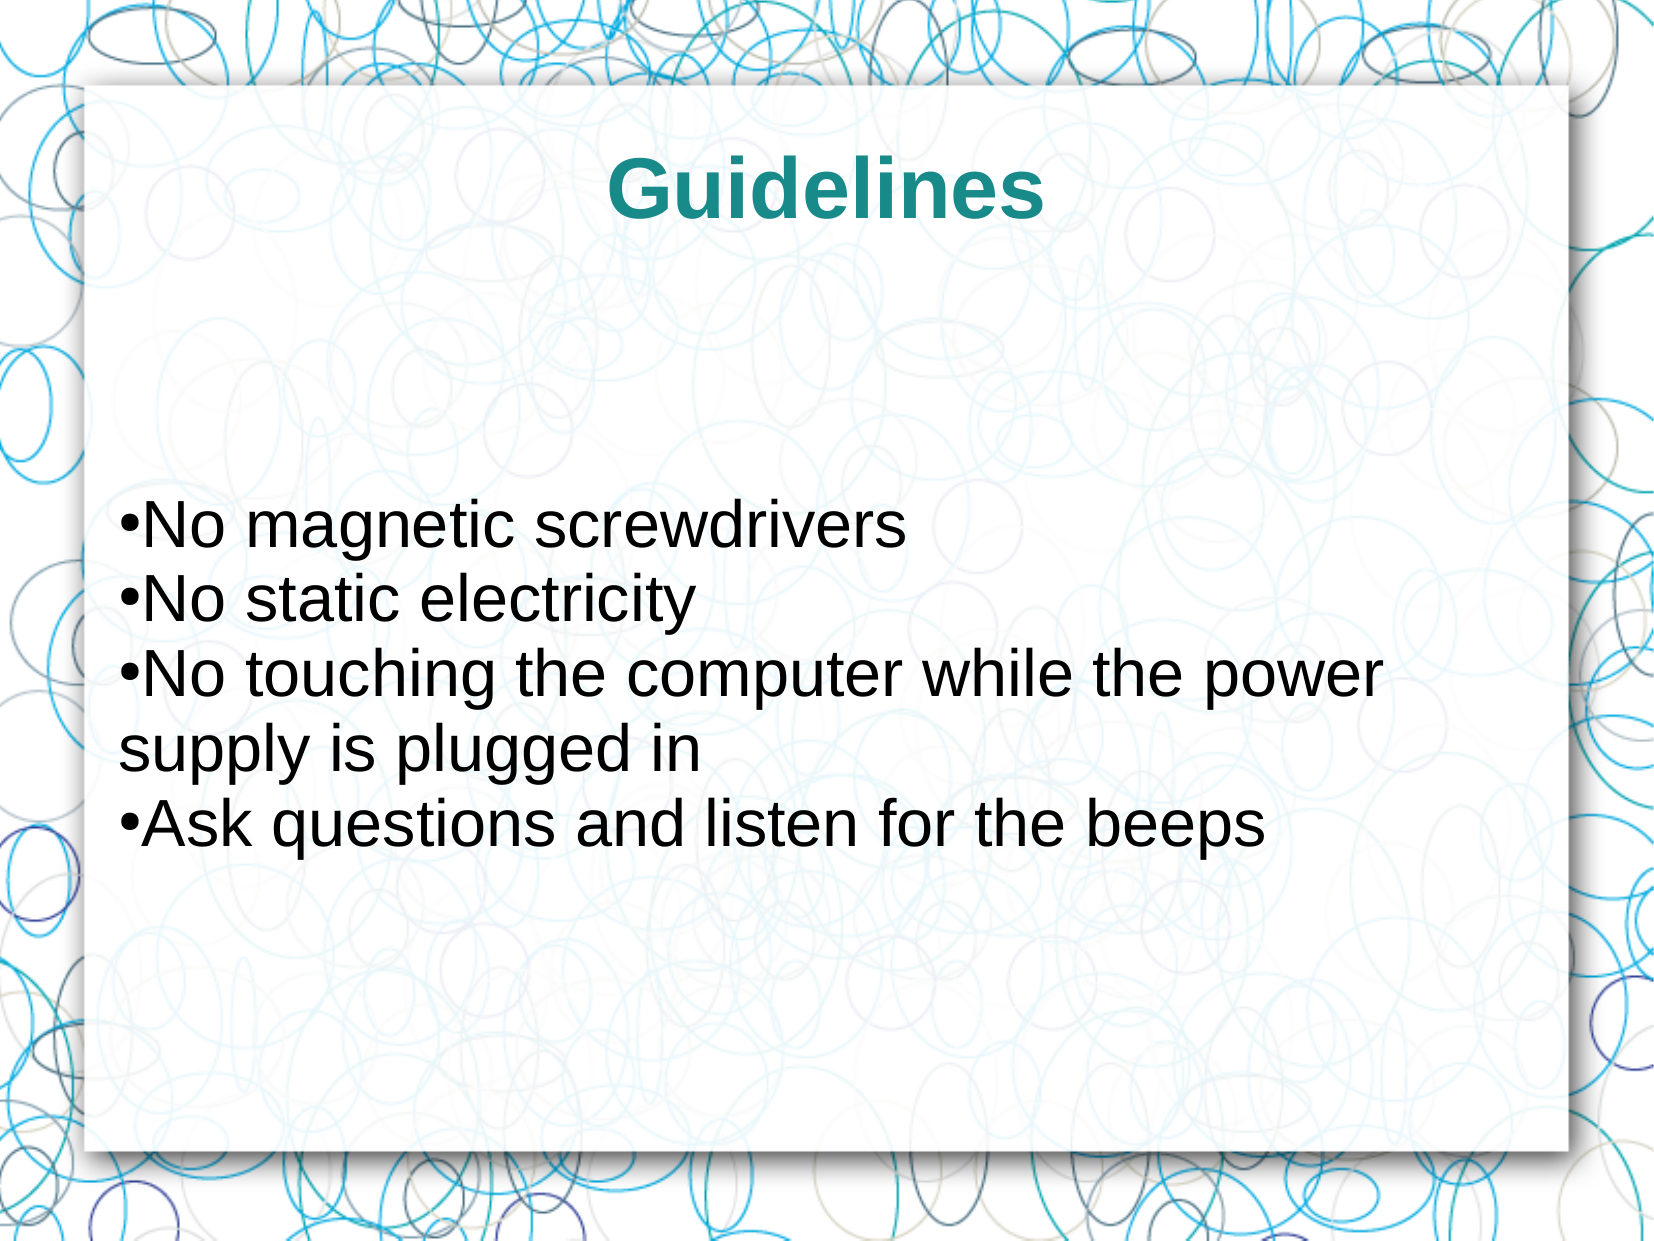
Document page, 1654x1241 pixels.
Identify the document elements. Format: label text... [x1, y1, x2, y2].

subtitle No magnetic screwdrivers No static electricity No touching the computer while the power supply is plugged in Ask questions and listen for the beeps [118, 313, 1536, 1034]
picture [0, 0, 1654, 1241]
title Guidelines [82, 84, 1571, 292]
